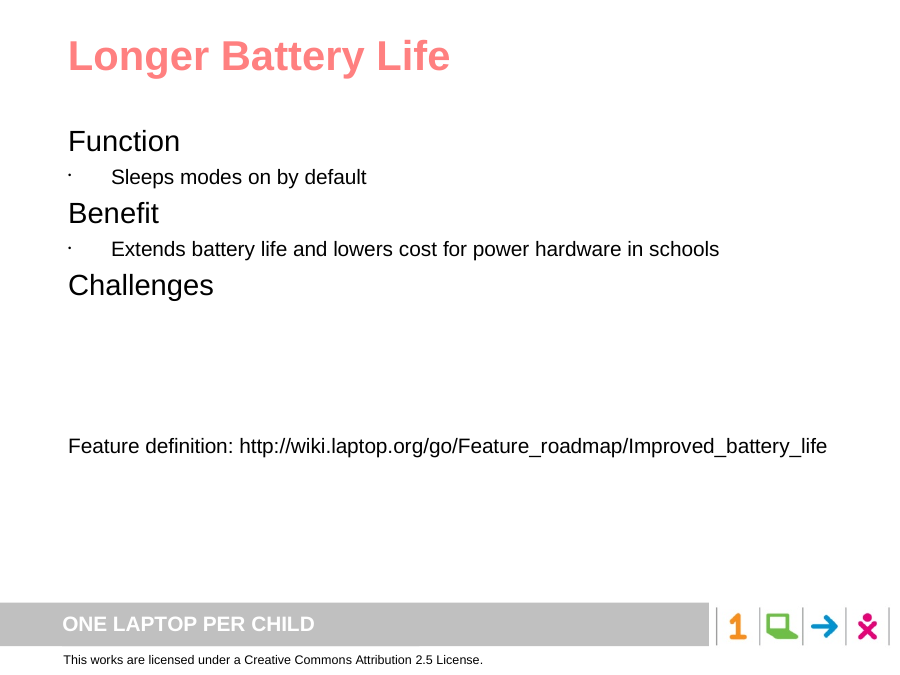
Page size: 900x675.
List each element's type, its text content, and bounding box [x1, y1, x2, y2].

picture [709, 598, 898, 655]
text_box Longer Battery Life [62, 0, 843, 109]
text_box Function Sleeps modes on by default Benefit Extends battery life and lowers cost for power hardware in schools Challenges Needs careful testing. More aggressive sleep modes may need customization by user Need to quantify how much extra time you get Feature definition: http://wiki.laptop.org/go/Feature_roadmap/Improved_battery_life [62, 122, 850, 545]
